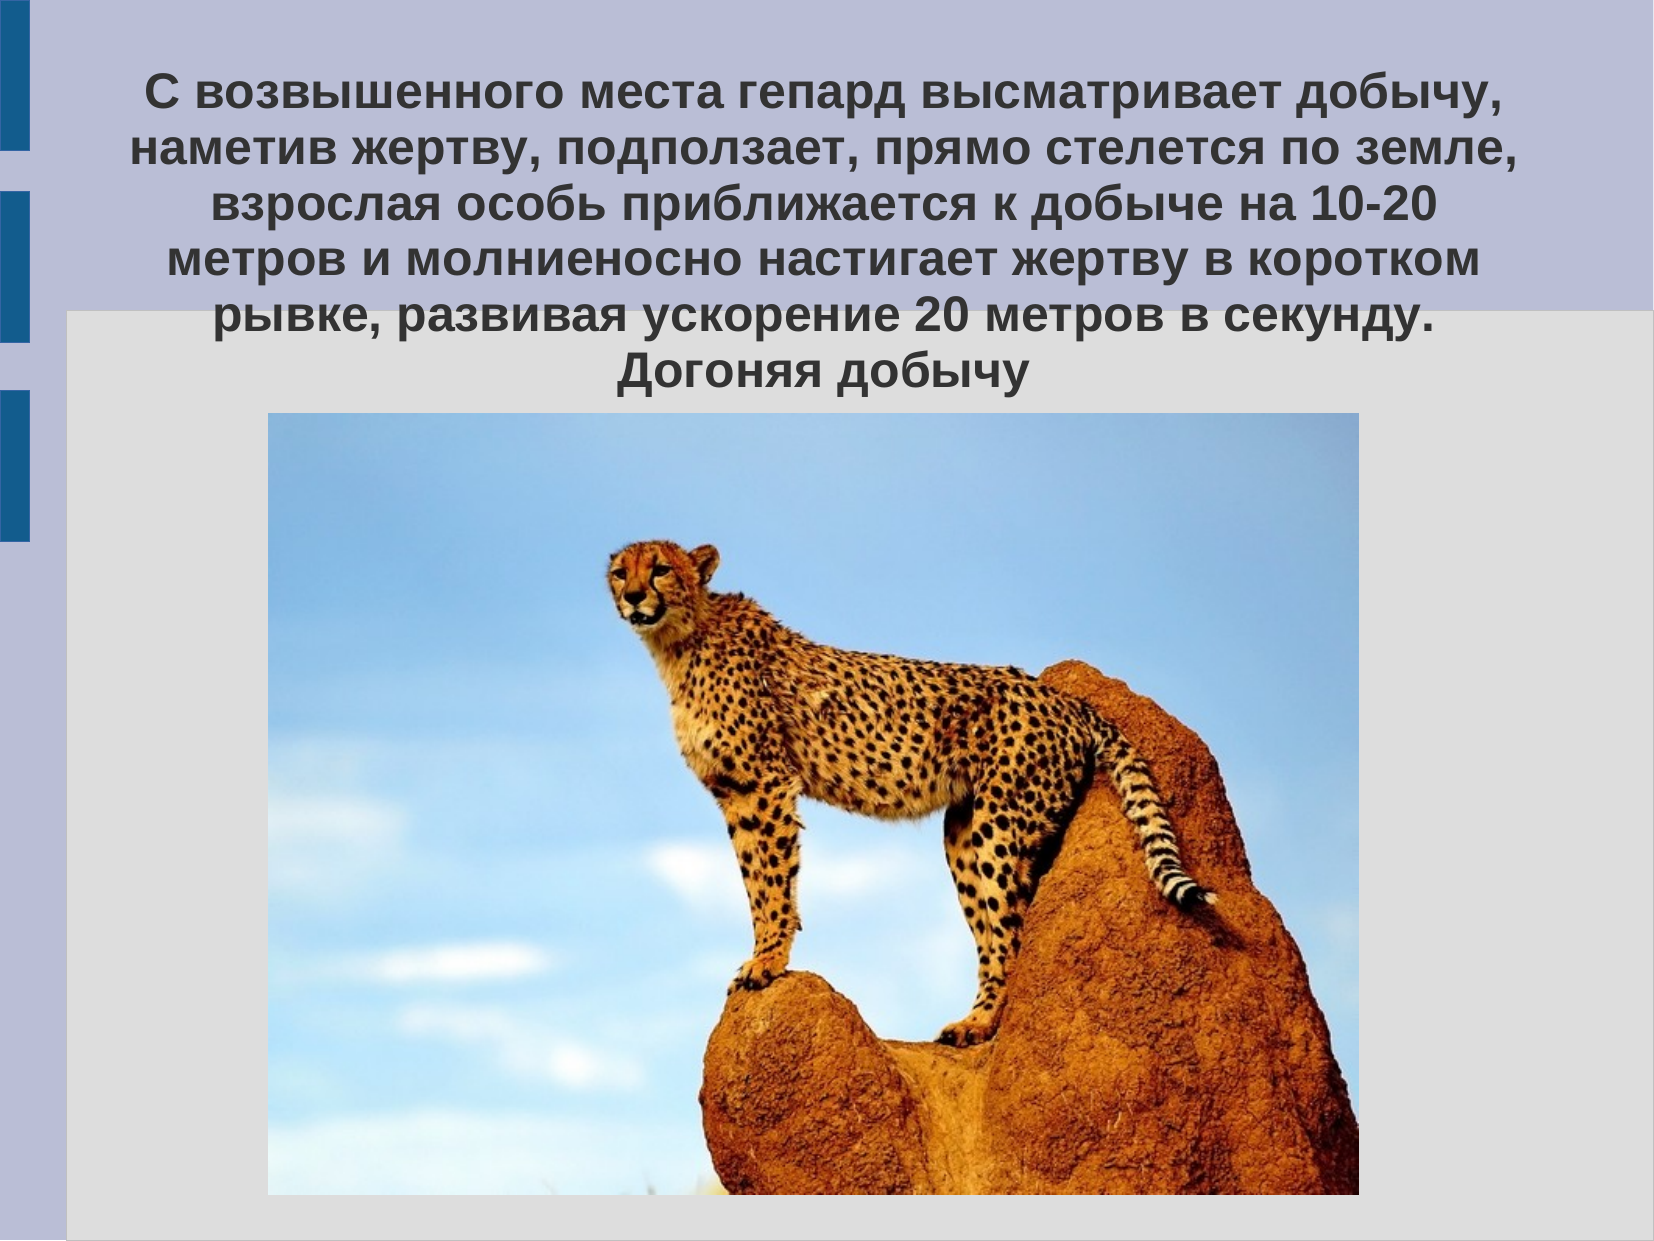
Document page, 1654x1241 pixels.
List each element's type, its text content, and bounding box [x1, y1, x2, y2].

title С возвышенного места гепард высматривает добычу, наметив жертву, подползает, прямо стелется по земле, взрослая особь приближается к добыче на 10-20 метров и молниеносно настигает жертву в коротком рывке, развивая ускорение 20 метров в секунду. Догоняя добычу [118, 59, 1531, 459]
picture [268, 459, 1359, 1195]
